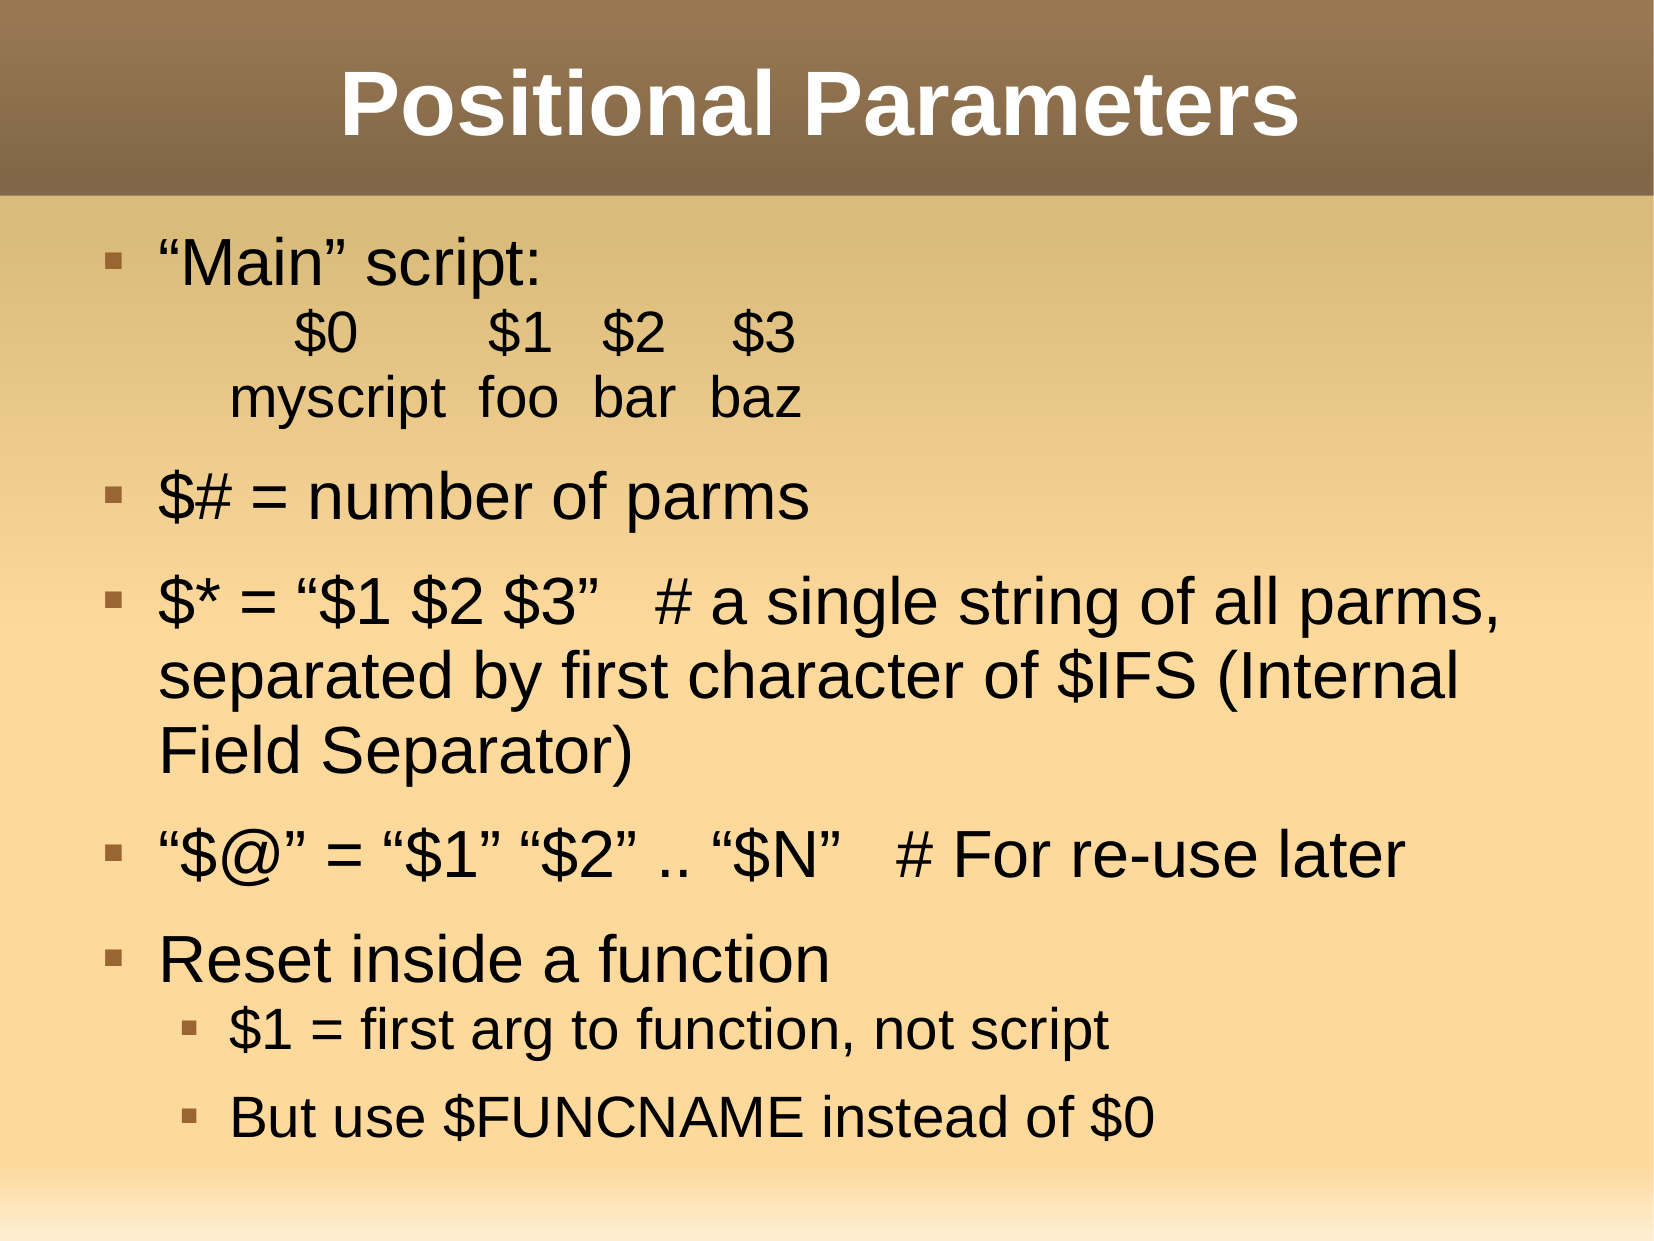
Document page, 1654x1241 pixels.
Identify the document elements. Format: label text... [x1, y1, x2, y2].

title Positional Parameters [76, 0, 1565, 208]
list “Main” script: $0 $1 $2 $3 myscript foo bar baz $# = number of parms $* = “$1 $2 $3” # a single string of all parms, separated by first character of $IFS (Internal Field Separator) “$@” = “$1” “$2” .. “$N” # For re-use later Reset inside a function $1 = first arg to function, not script But use $FUNCNAME instead of $0 [87, 225, 1576, 1238]
picture [0, 0, 1654, 1241]
